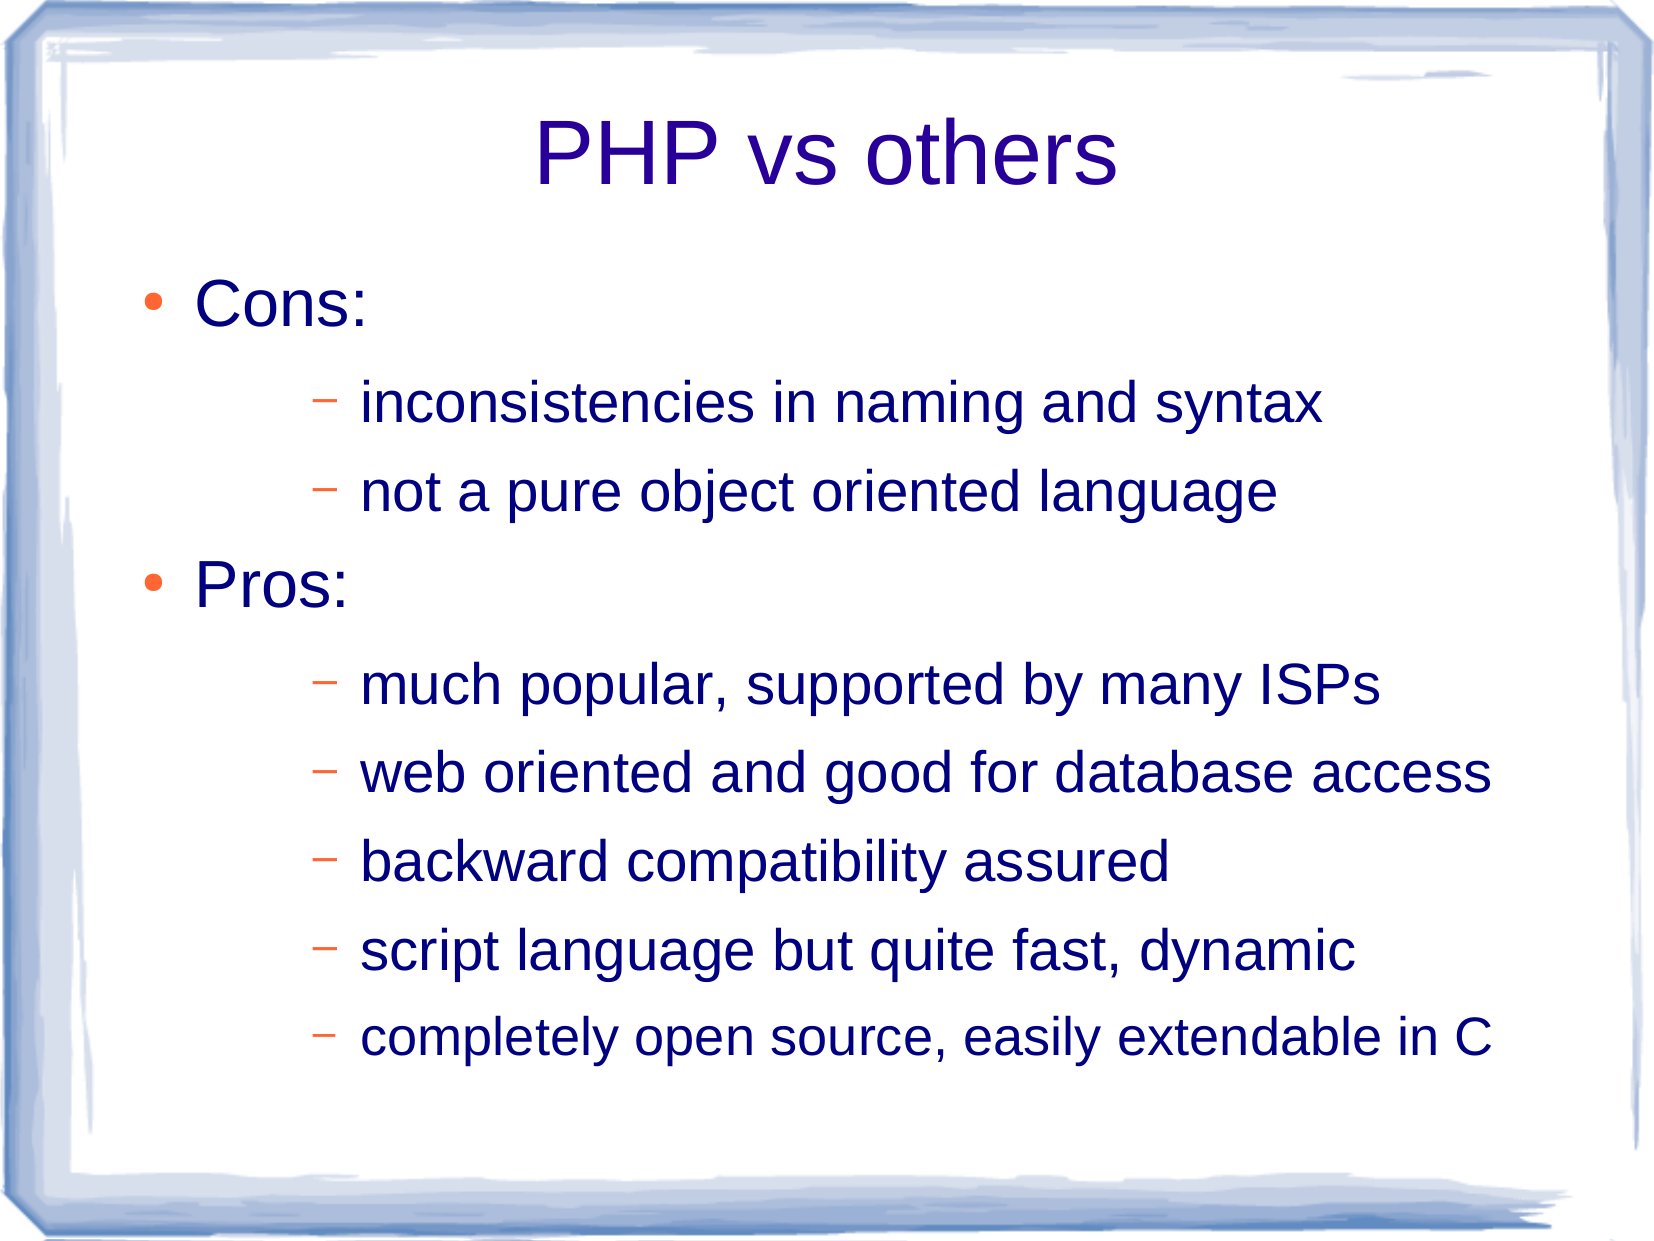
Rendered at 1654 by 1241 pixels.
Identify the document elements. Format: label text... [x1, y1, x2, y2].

title PHP vs others [82, 49, 1571, 257]
list Cons: inconsistencies in naming and syntax not a pure object oriented language Pros: much popular, supported by many ISPs web oriented and good for database access backward compatibility assured script language but quite fast, dynamic completely open source, easily extendable in C [124, 265, 1577, 1085]
picture [0, 0, 1654, 1241]
